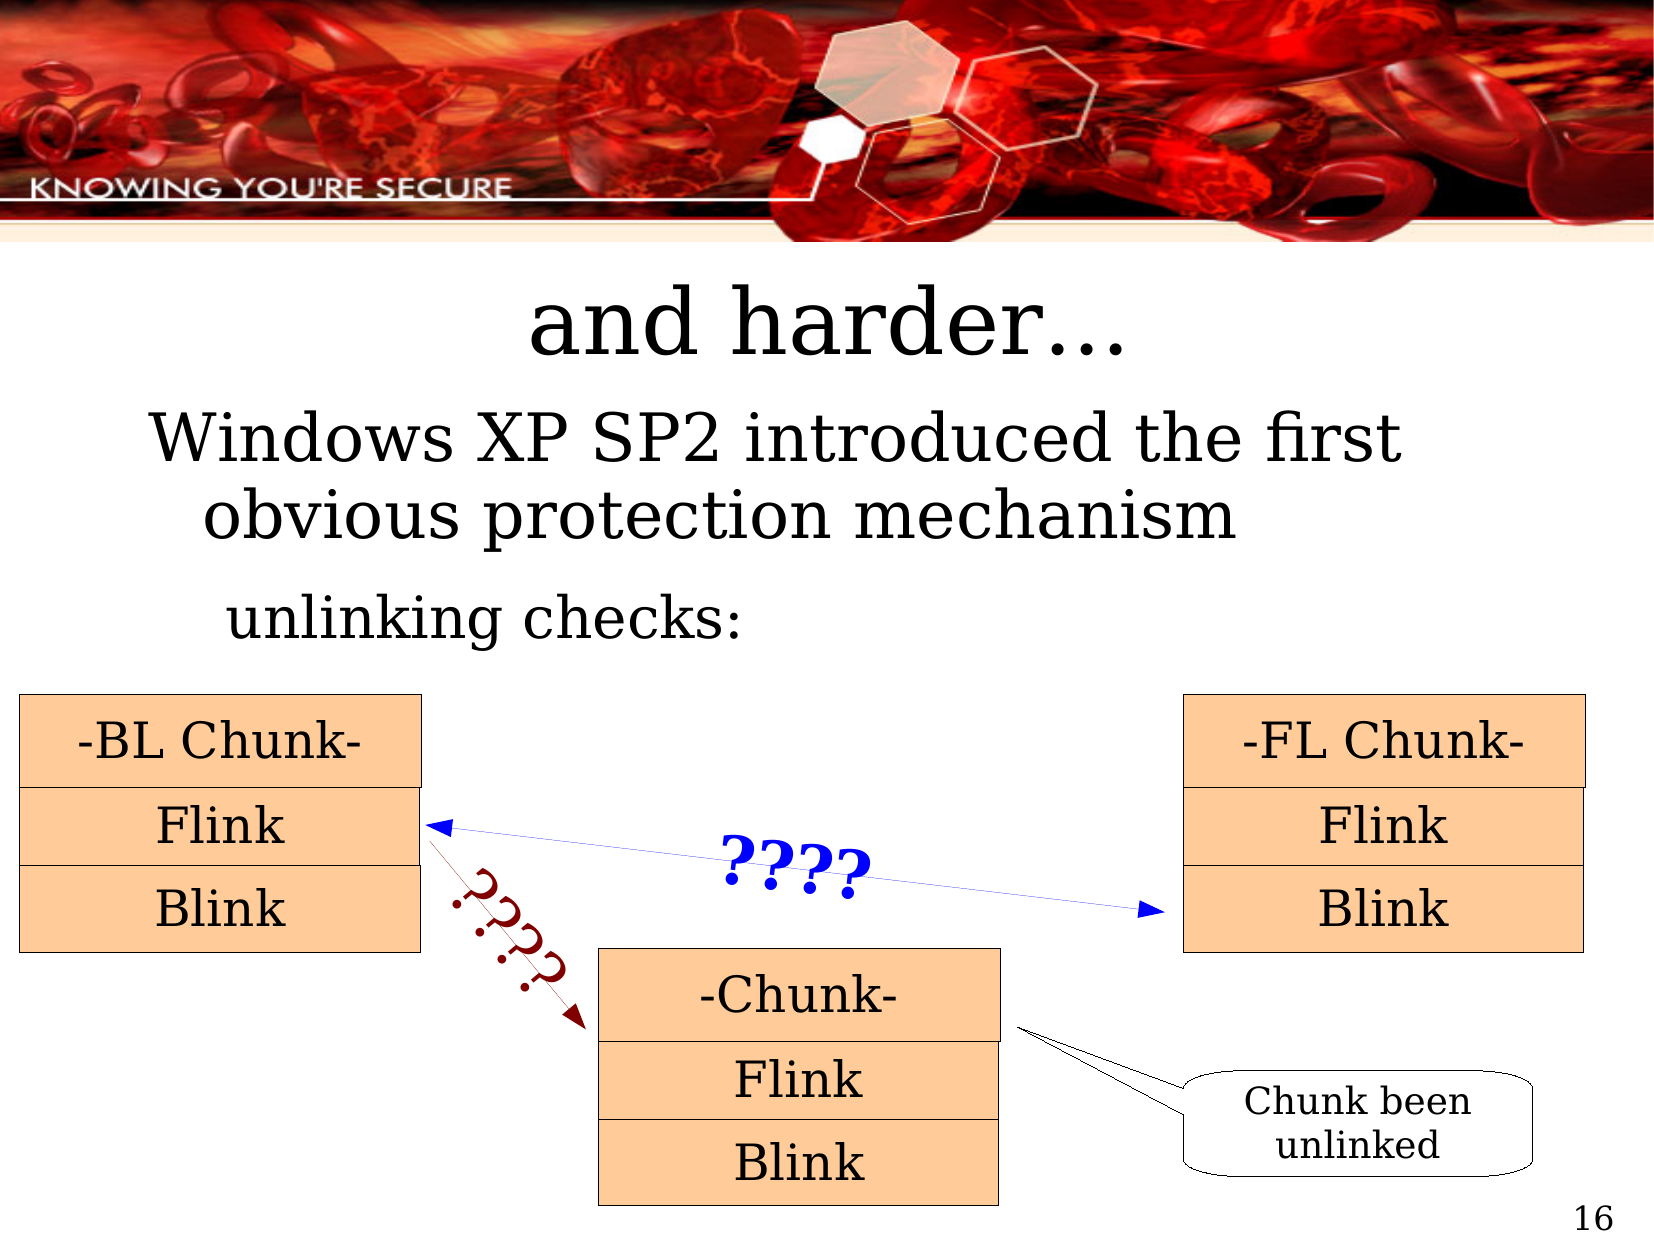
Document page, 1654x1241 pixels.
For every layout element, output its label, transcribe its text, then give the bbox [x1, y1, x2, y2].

picture [0, 0, 1654, 242]
text_box Flink [1183, 788, 1584, 865]
text_box Blink [598, 1119, 999, 1206]
text_box -FL Chunk- [1183, 694, 1586, 788]
text_box Flink [598, 1042, 999, 1119]
text_box Flink [19, 788, 420, 865]
text_box Chunk been unlinked [1017, 1027, 1533, 1177]
list Windows XP SP2 introduced the first obvious protection mechanism unlinking checks: [131, 399, 1544, 1236]
text_box -BL Chunk- [19, 694, 422, 788]
text_box -Chunk- [598, 948, 1001, 1042]
title and harder... [123, 219, 1536, 427]
text_box Blink [1183, 865, 1584, 953]
text_box Blink [19, 865, 421, 953]
